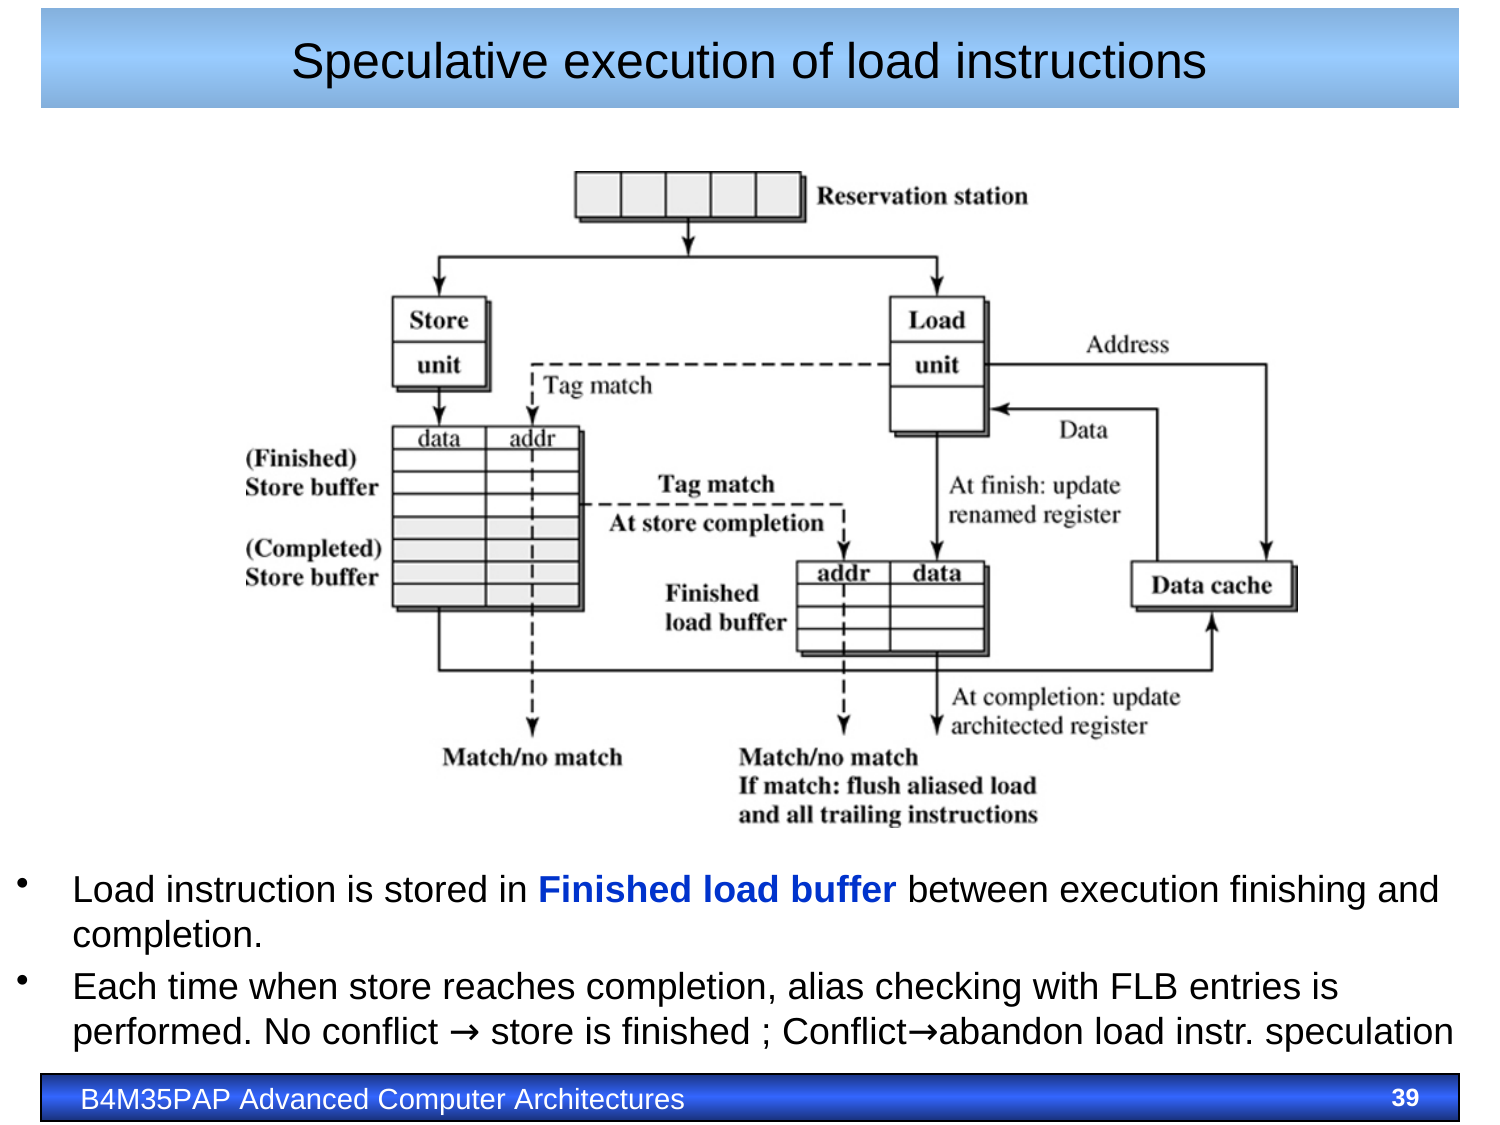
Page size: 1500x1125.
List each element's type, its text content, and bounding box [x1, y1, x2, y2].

text_box Load instruction is stored in Finished load buffer between execution finishing and completion. Each time when store reaches completion, alias checking with FLB entries is performed. No conflict → store is finished ; Conflict→abandon load instr. speculation [0, 857, 1488, 1006]
title Speculative execution of load instructions [41, 8, 1459, 108]
picture [246, 171, 1298, 828]
